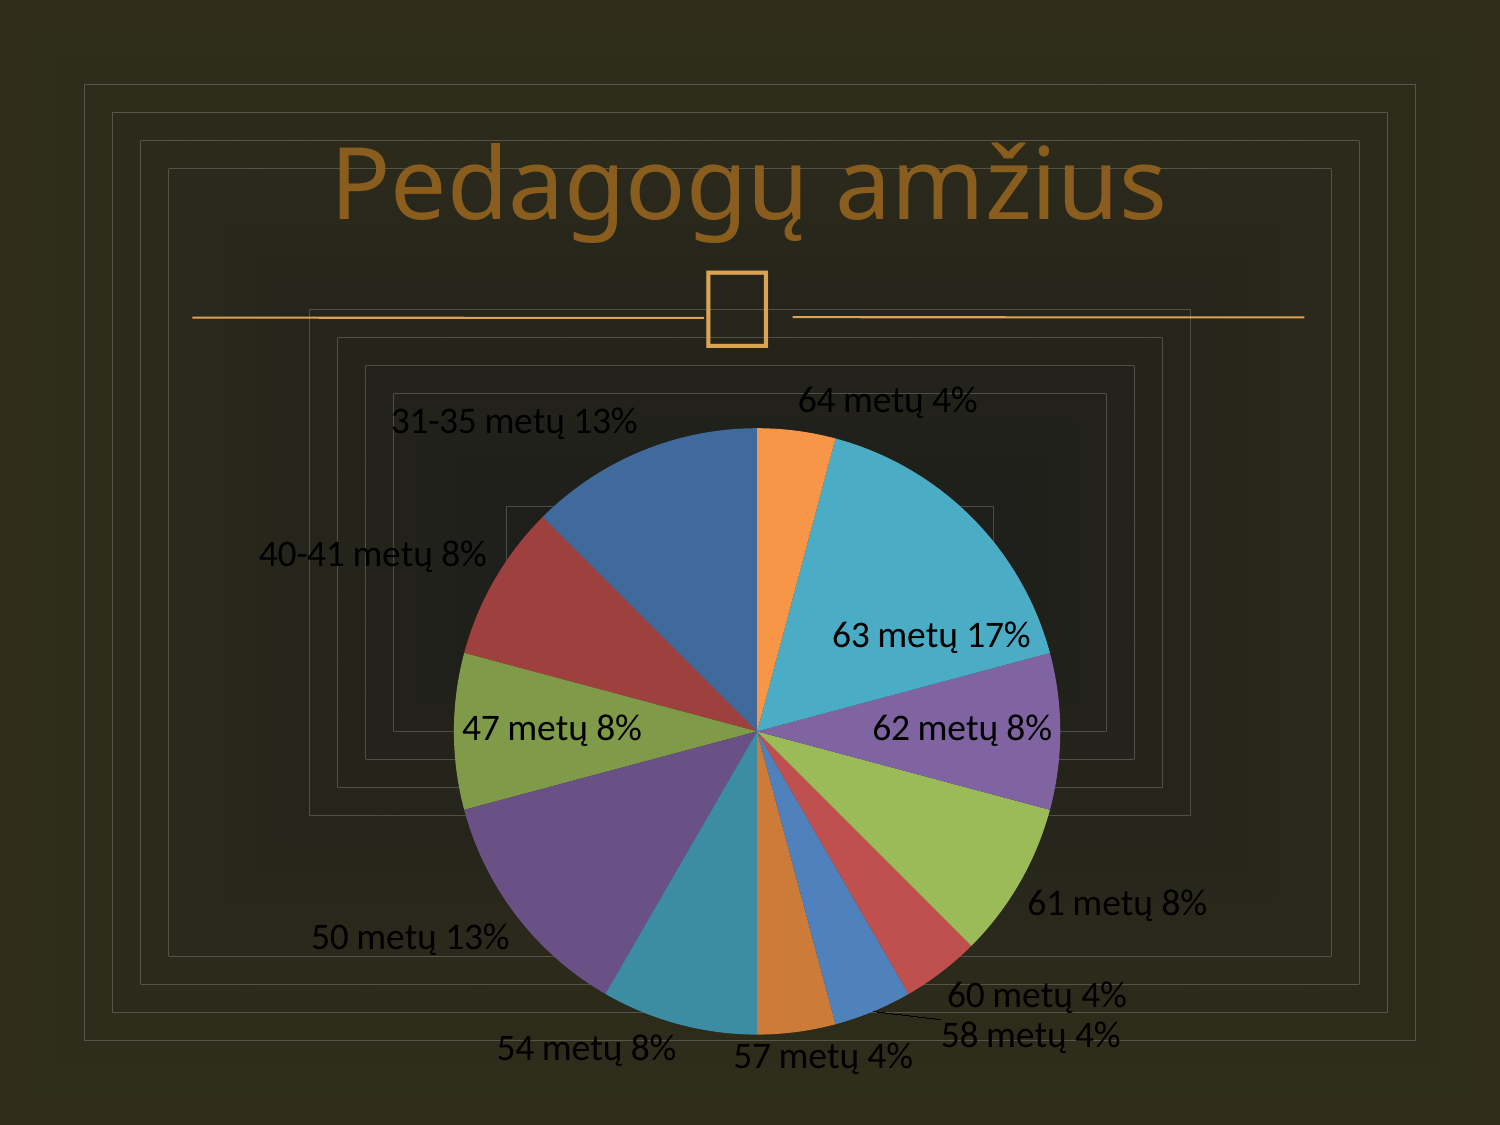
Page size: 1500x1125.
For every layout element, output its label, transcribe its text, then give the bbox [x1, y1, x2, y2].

chart [53, 368, 1436, 1095]
title Pedagogų amžius [112, 93, 1386, 267]
